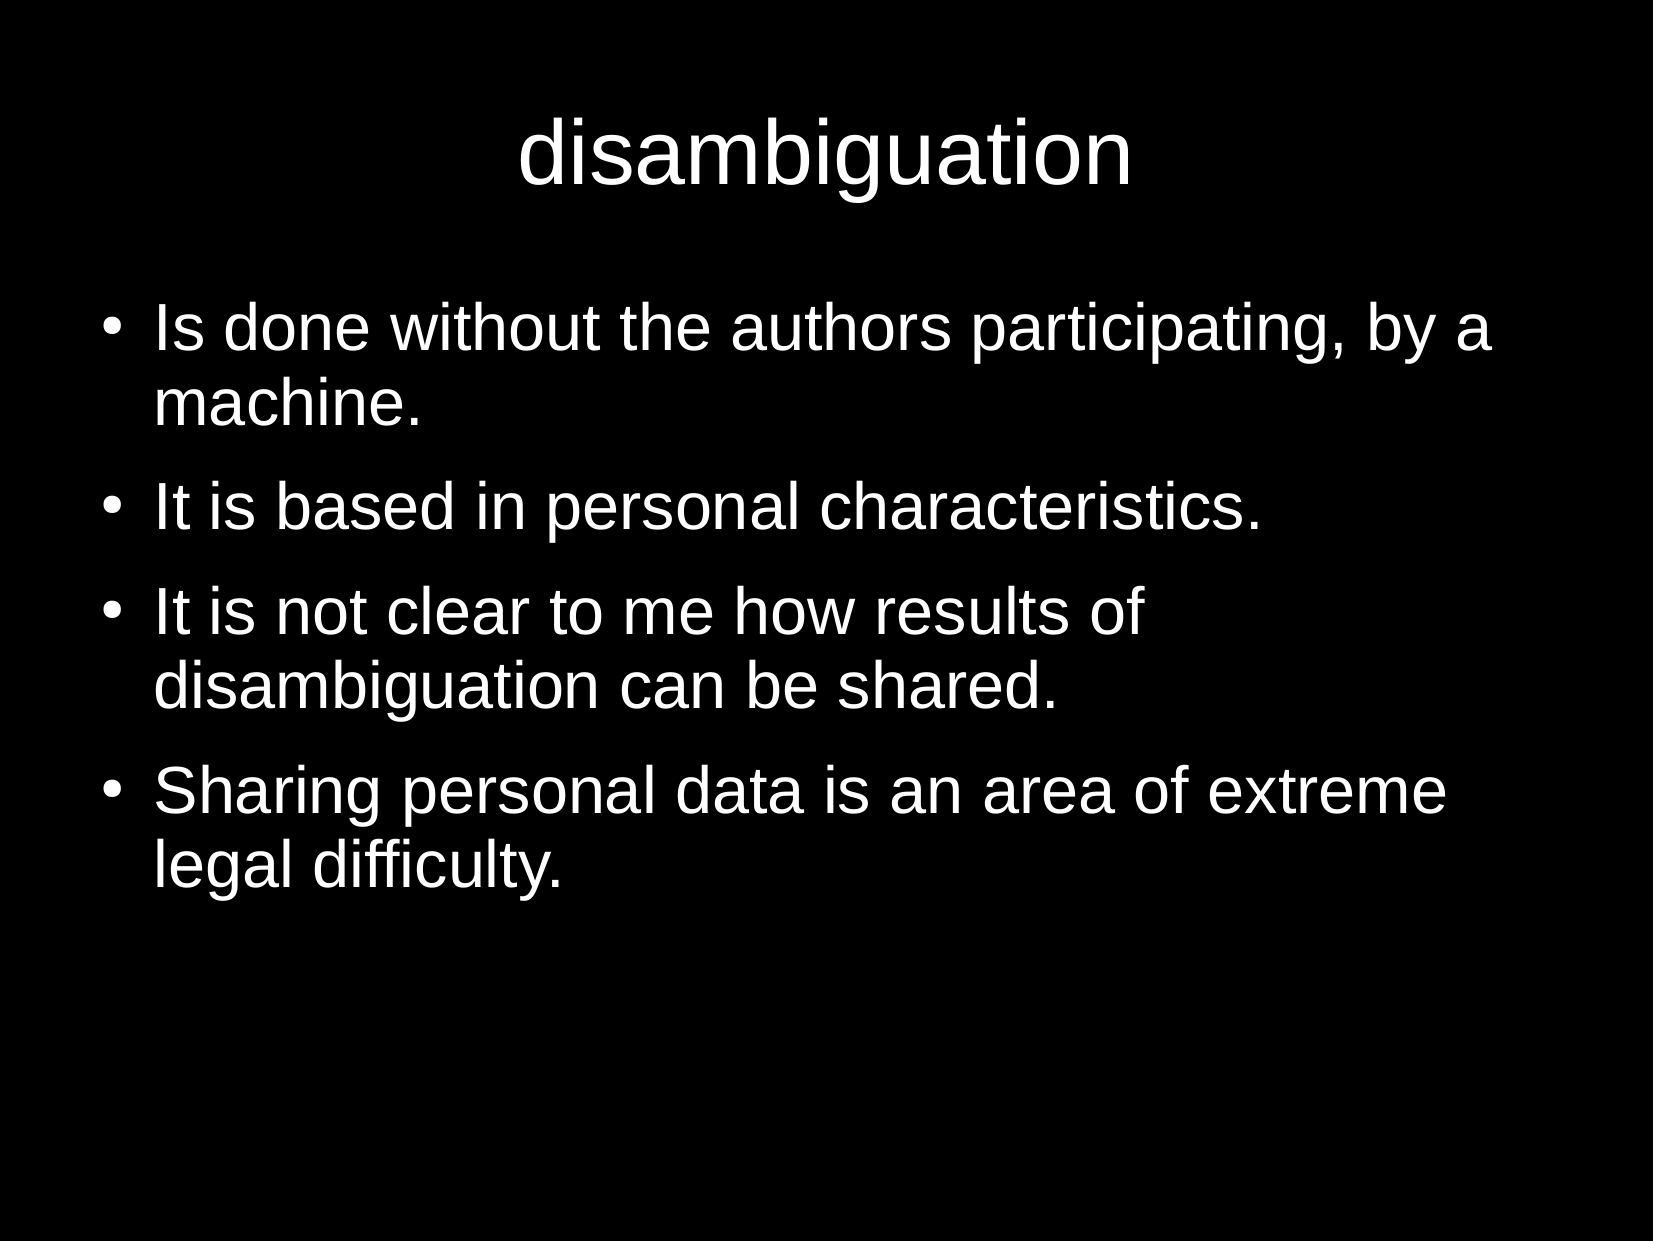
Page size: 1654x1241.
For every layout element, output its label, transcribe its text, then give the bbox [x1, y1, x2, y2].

title disambiguation [82, 49, 1571, 257]
list Is done without the authors participating, by a machine. It is based in personal characteristics. It is not clear to me how results of disambiguation can be shared. Sharing personal data is an area of extreme legal difficulty. [82, 290, 1571, 1109]
